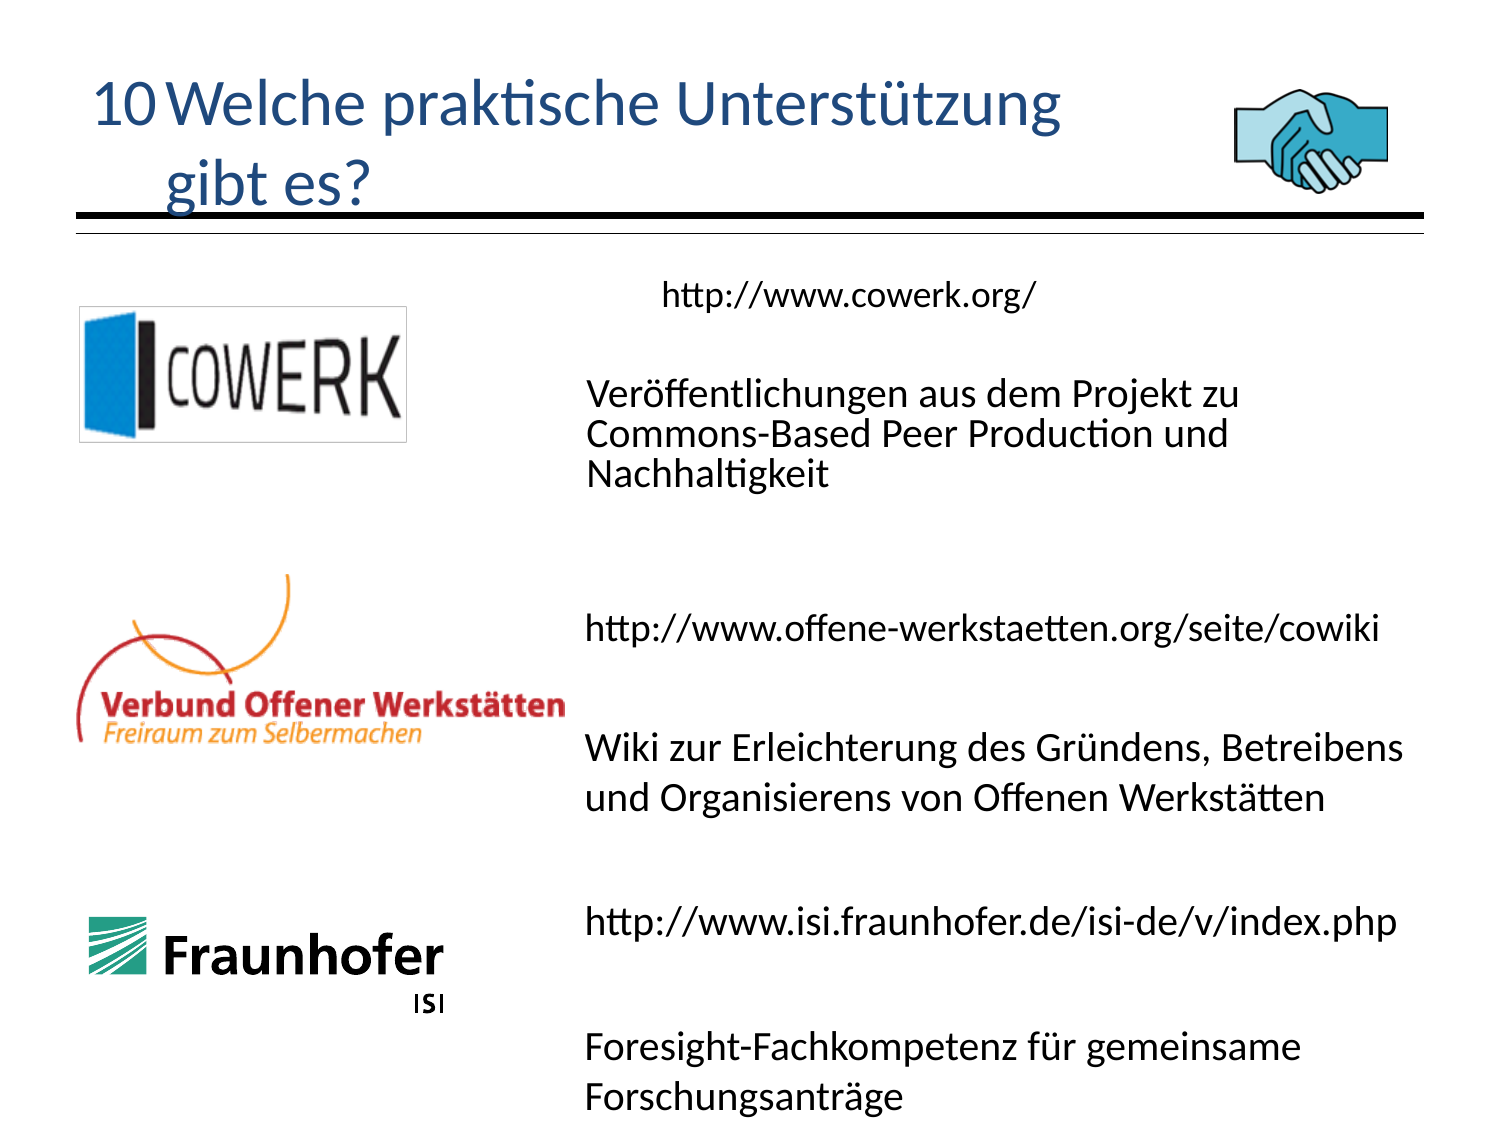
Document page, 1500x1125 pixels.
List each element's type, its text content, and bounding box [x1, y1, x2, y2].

picture [1234, 90, 1388, 194]
text_box http://www.offene-werkstaetten.org/seite/cowiki Wiki zur Erleichterung des Gründens, Betreibens und Organisierens von Offenen Werkstätten [584, 601, 1413, 834]
title 10 Welche praktische Unterstützung gibt es? [75, 45, 1426, 233]
picture [76, 574, 565, 744]
list http://www.cowerk.org/ Veröffentlichungen aus dem Projekt zu Commons-Based Peer Production und Nachhaltigkeit [586, 278, 1415, 511]
picture [88, 916, 444, 1014]
picture [76, 302, 408, 445]
text_box http://www.isi.fraunhofer.de/isi-de/v/index.php Foresight-Fachkompetenz für gemeinsame Forschungsanträge [584, 893, 1413, 1125]
